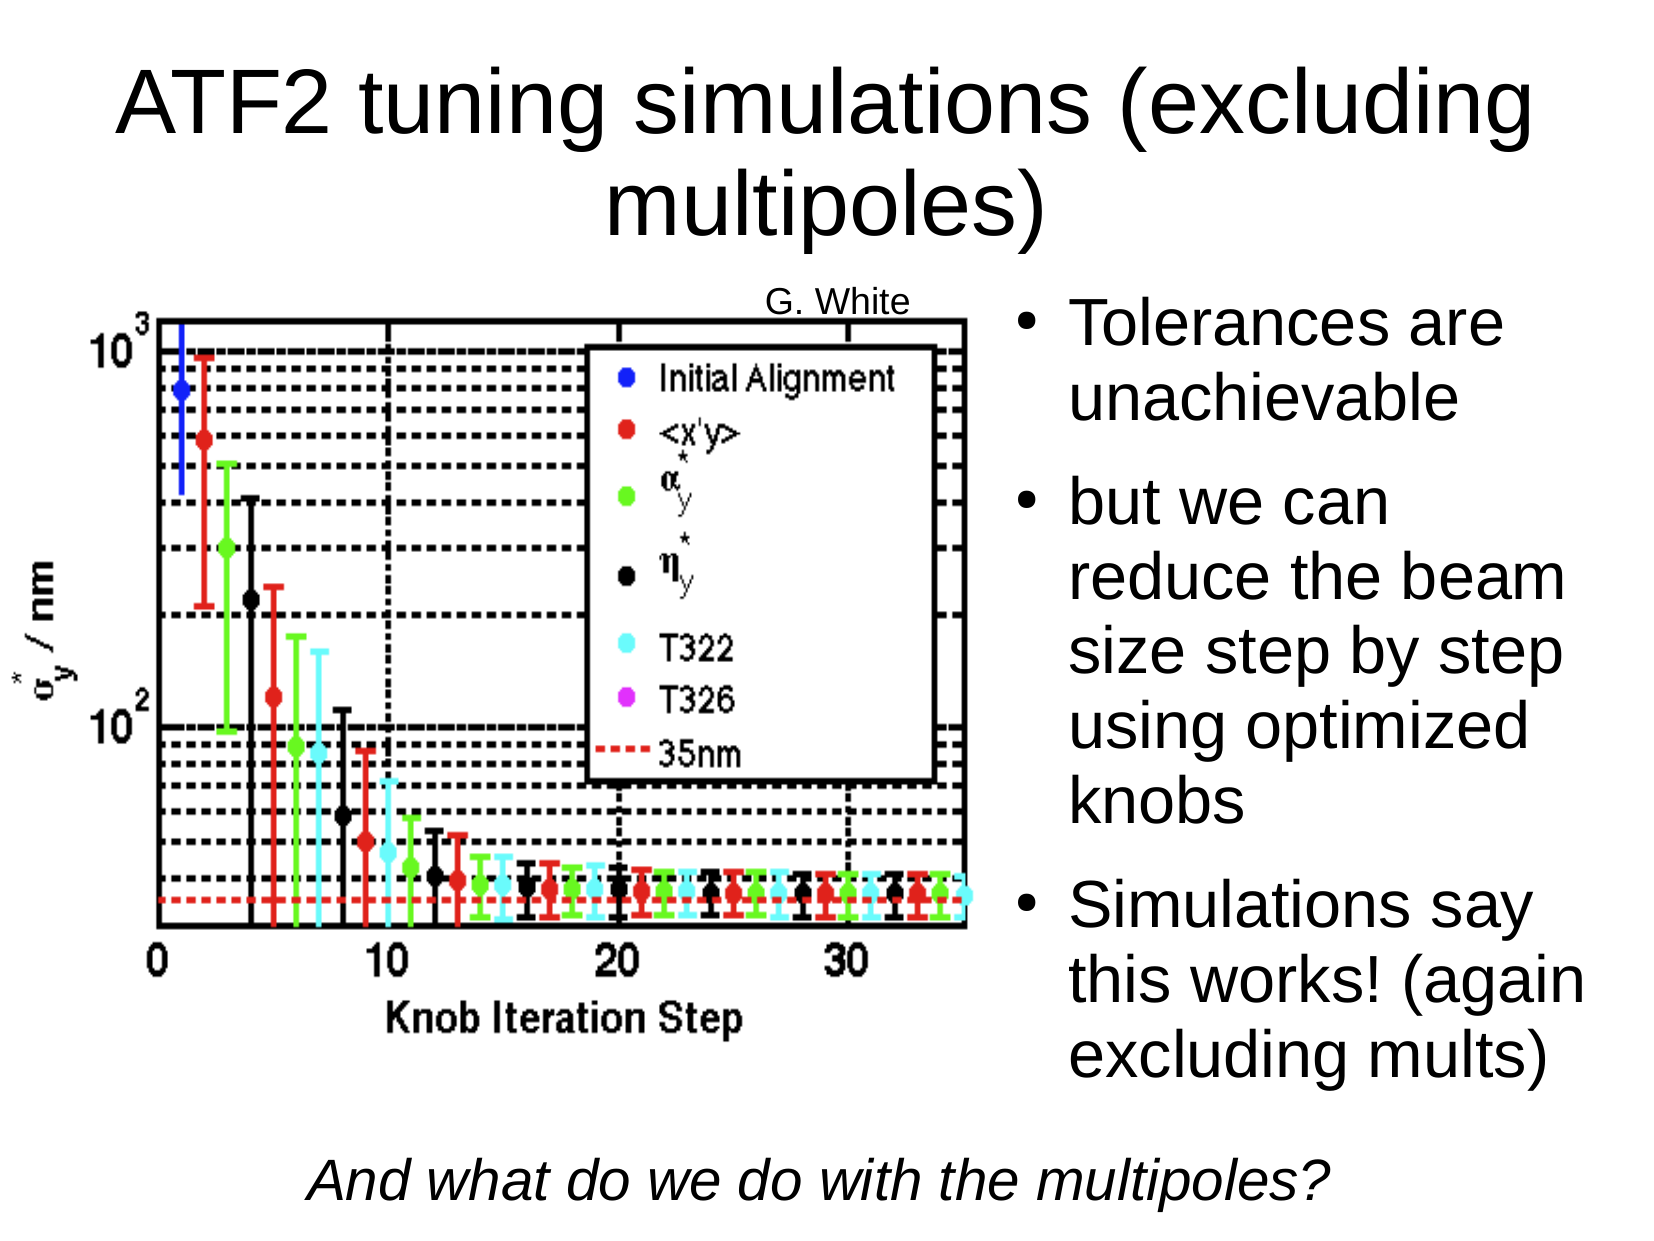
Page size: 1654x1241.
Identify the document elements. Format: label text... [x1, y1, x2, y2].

title ATF2 tuning simulations (excluding multipoles) [82, 49, 1571, 257]
list Tolerances are unachievable but we can reduce the beam size step by step using optimized knobs Simulations say this works! (again excluding mults) [997, 285, 1606, 1231]
picture [0, 285, 1006, 1075]
text_box And what do we do with the multipoles? [292, 1140, 1348, 1220]
text_box G. White [750, 273, 926, 331]
